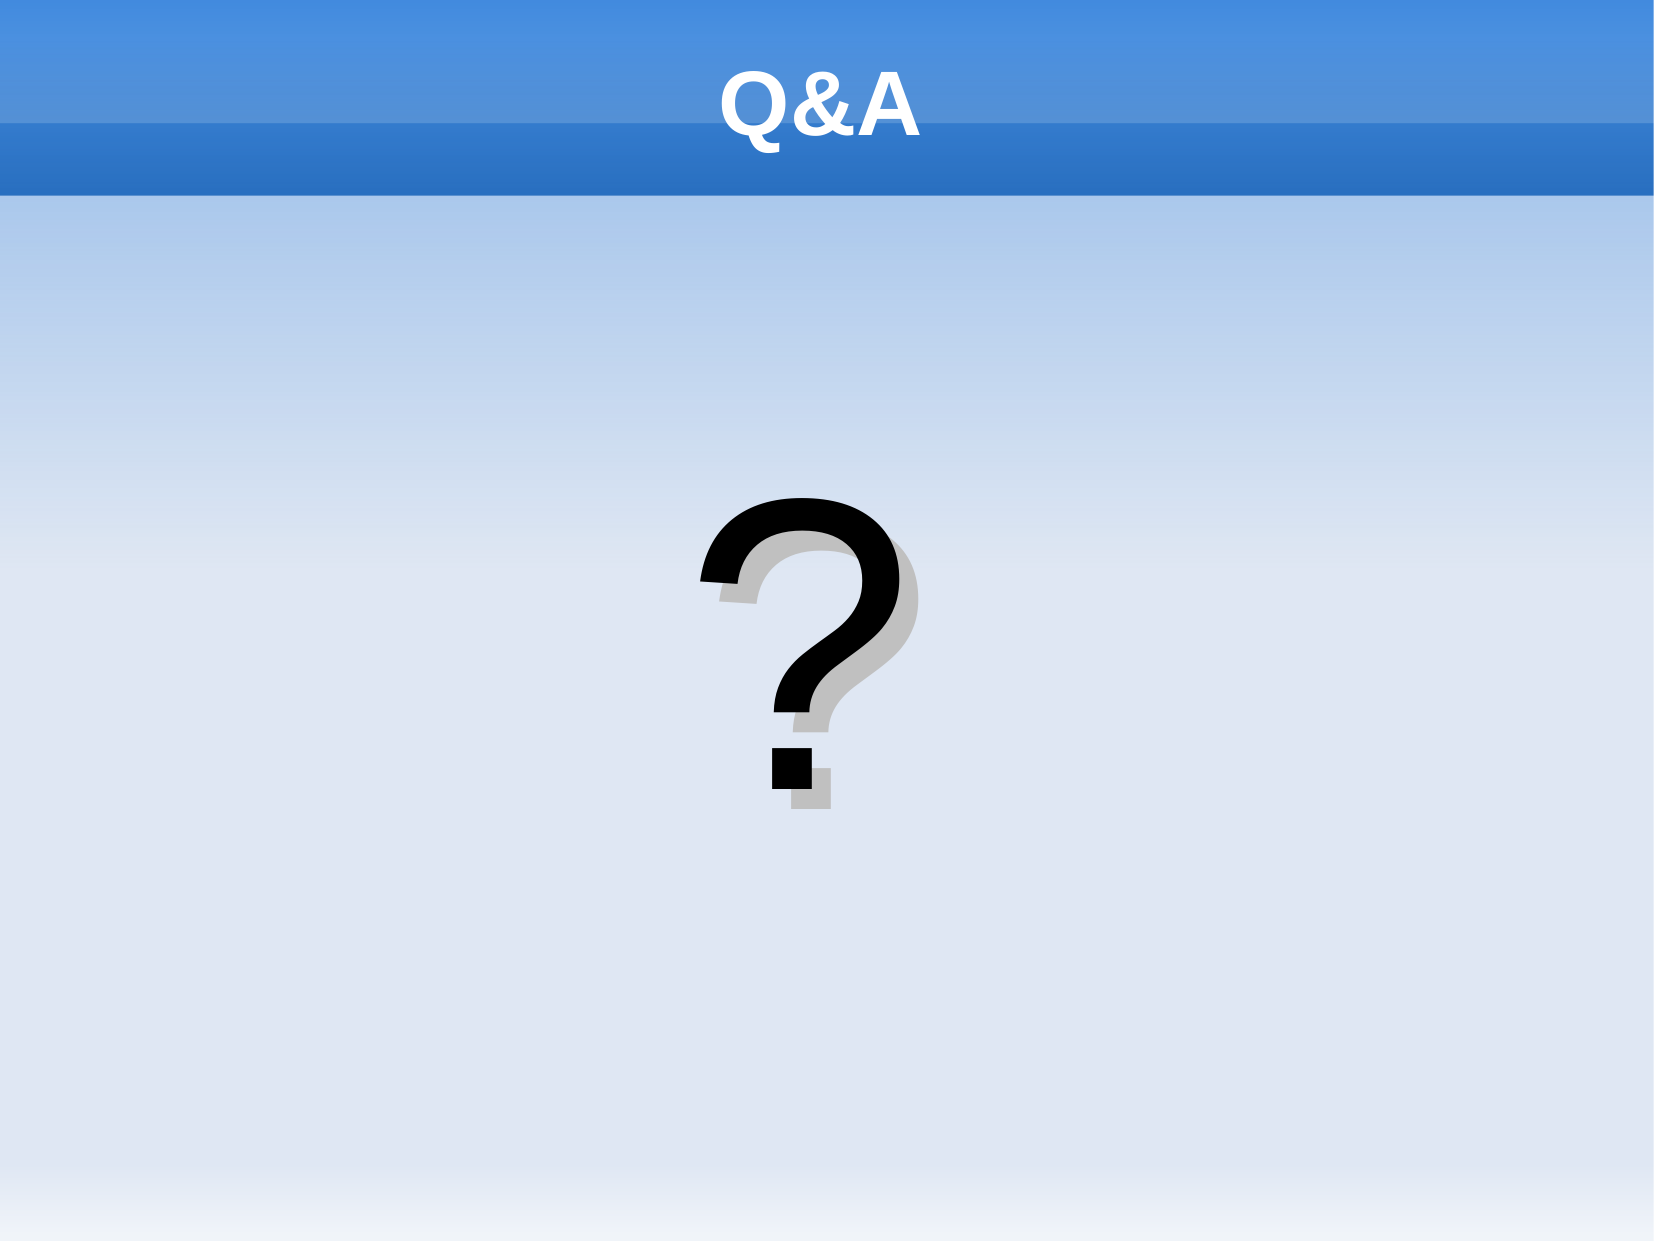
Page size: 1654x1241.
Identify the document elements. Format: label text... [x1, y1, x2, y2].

list ? [82, 412, 1571, 892]
title Q&A [76, 0, 1565, 208]
picture [0, 0, 1654, 1241]
